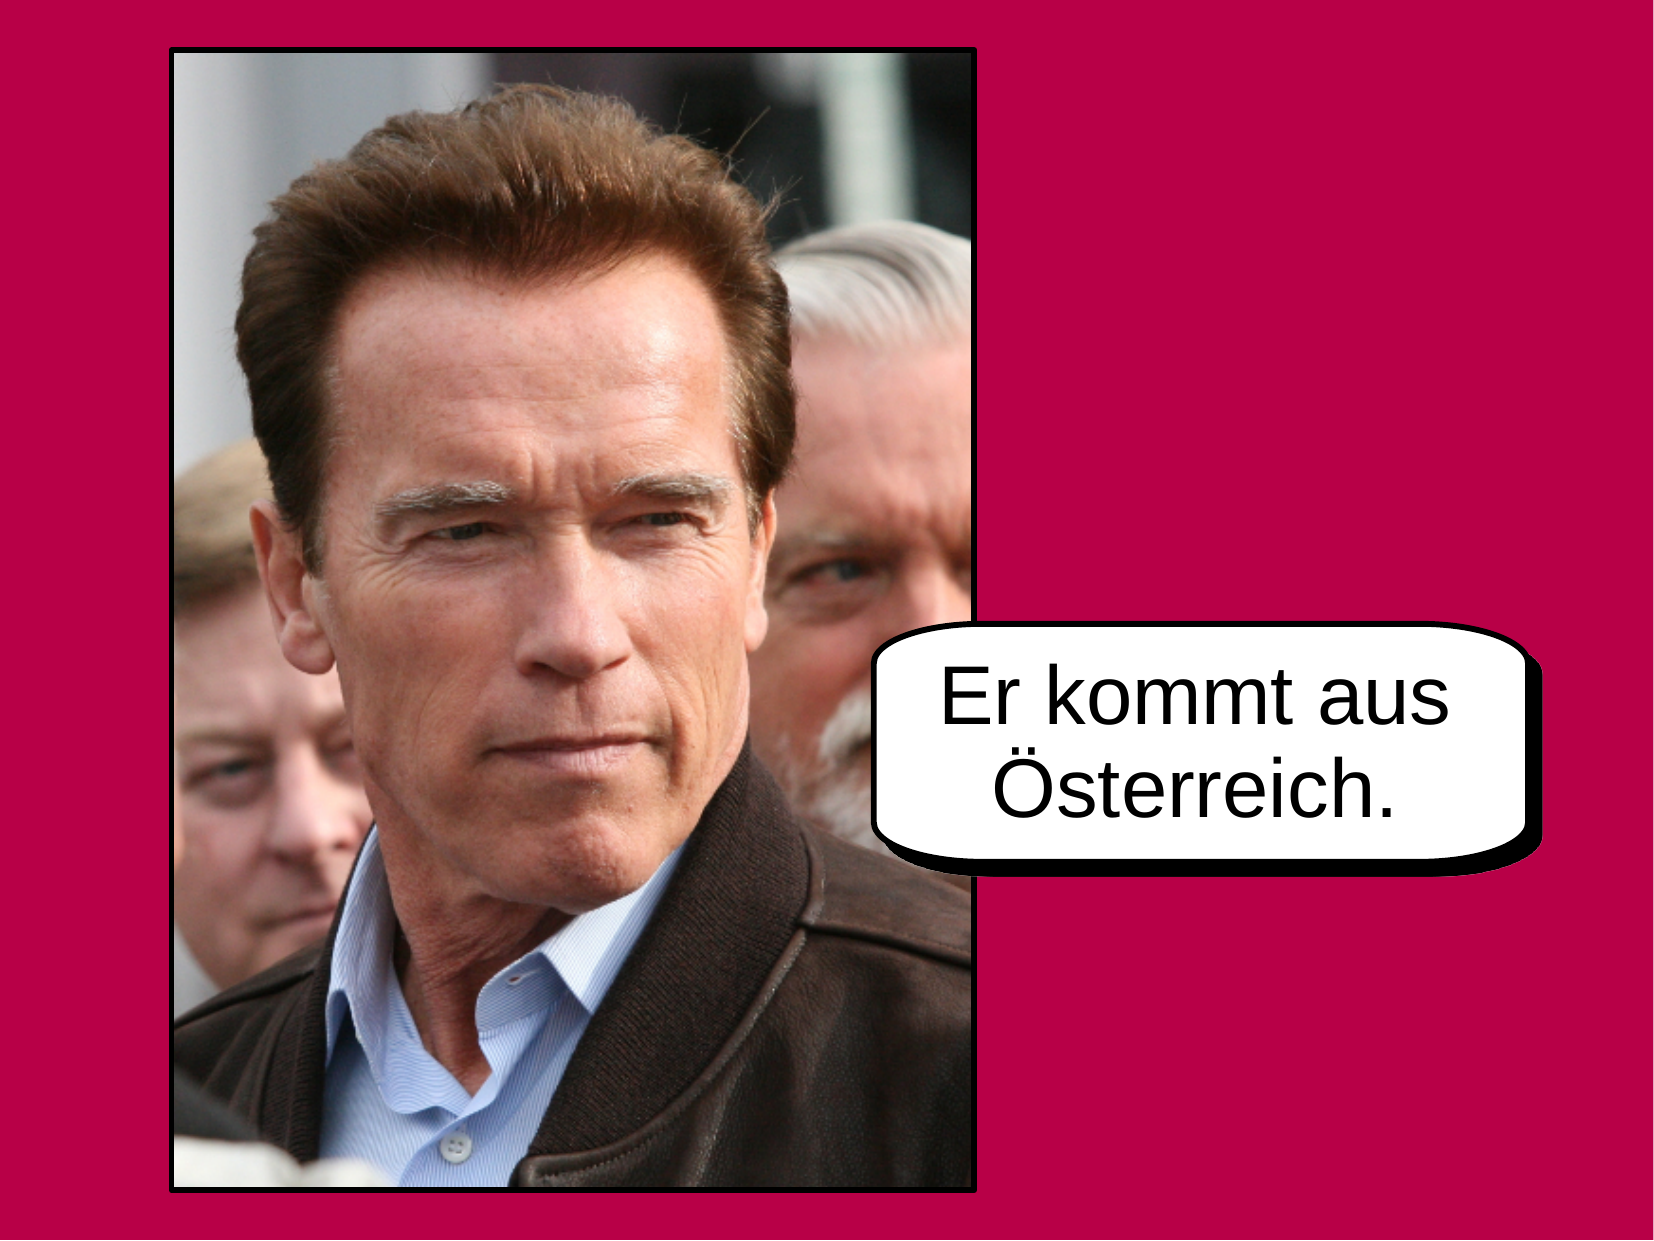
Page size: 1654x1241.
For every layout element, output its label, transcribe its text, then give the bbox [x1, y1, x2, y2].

picture [174, 53, 972, 1188]
text_box Er kommt aus Österreich. [862, 641, 1529, 851]
text_box [892, 623, 1510, 641]
text_box [907, 851, 1495, 862]
